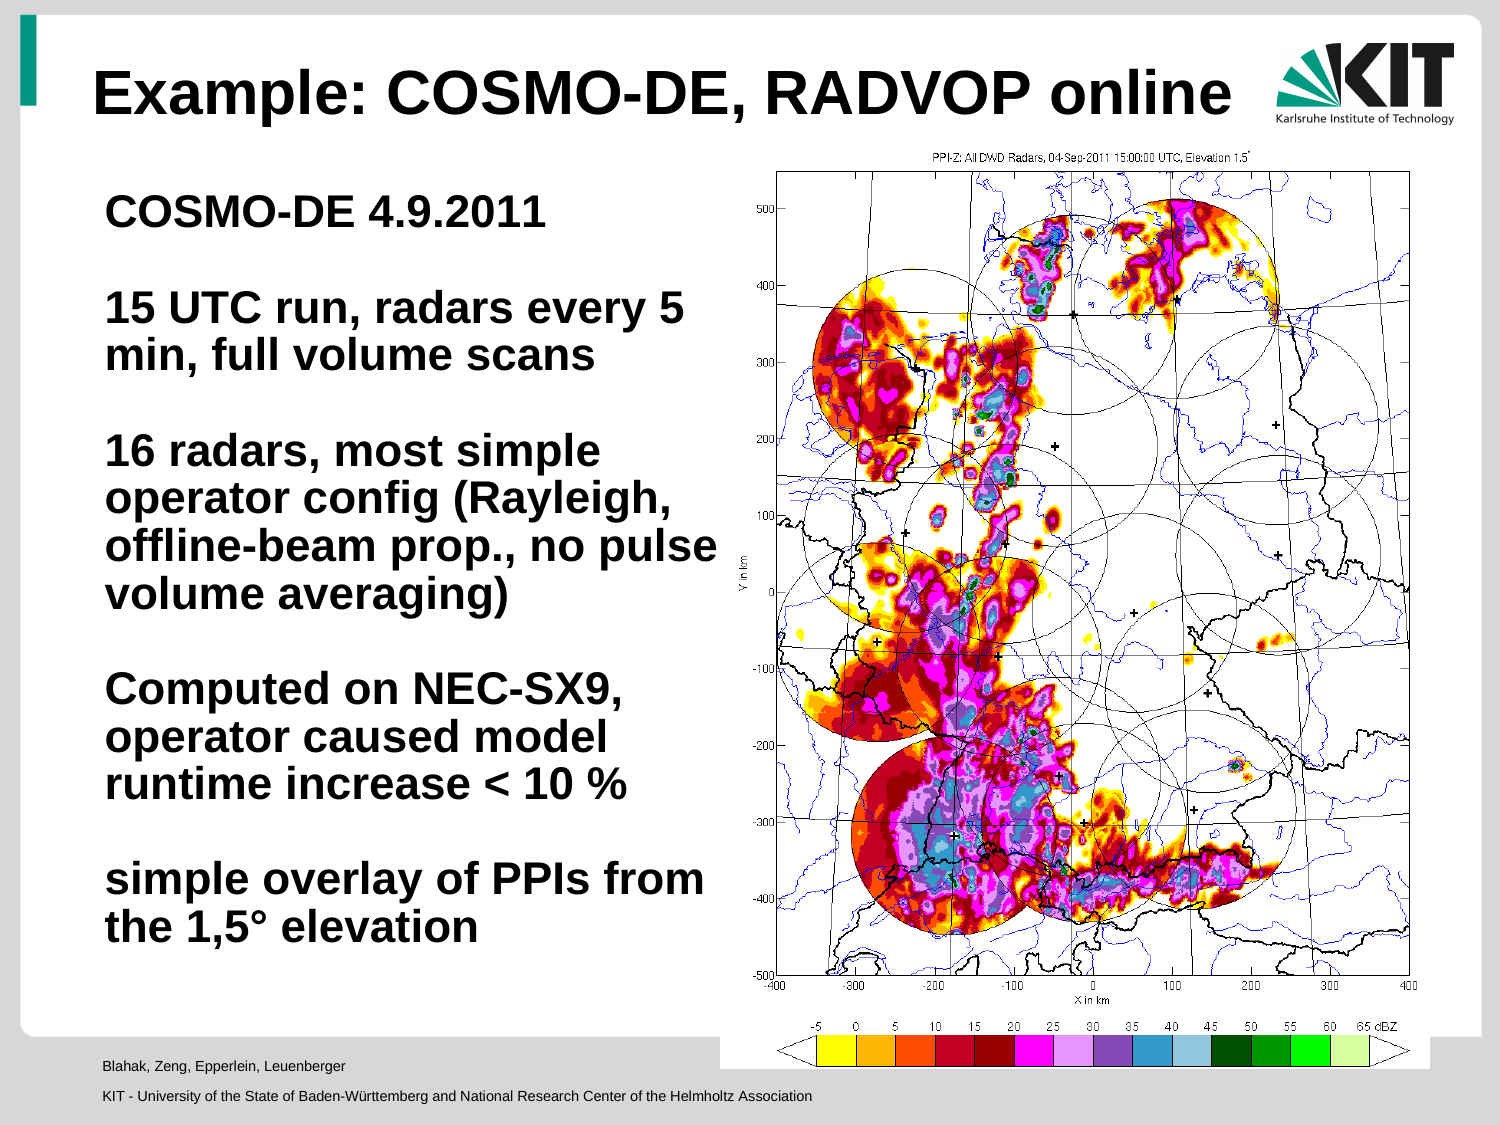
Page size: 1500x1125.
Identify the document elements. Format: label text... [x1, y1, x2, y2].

title Example: COSMO-DE, RADVOP online [92, 25, 1258, 165]
text_box COSMO-DE 4.9.2011 15 UTC run, radars every 5 min, full volume scans 16 radars, most simple operator config (Rayleigh, offline-beam prop., no pulse volume averaging) Computed on NEC-SX9, operator caused model runtime increase < 10 % simple overlay of PPIs from the 1,5° elevation [104, 187, 727, 955]
picture [0, 0, 1500, 1125]
